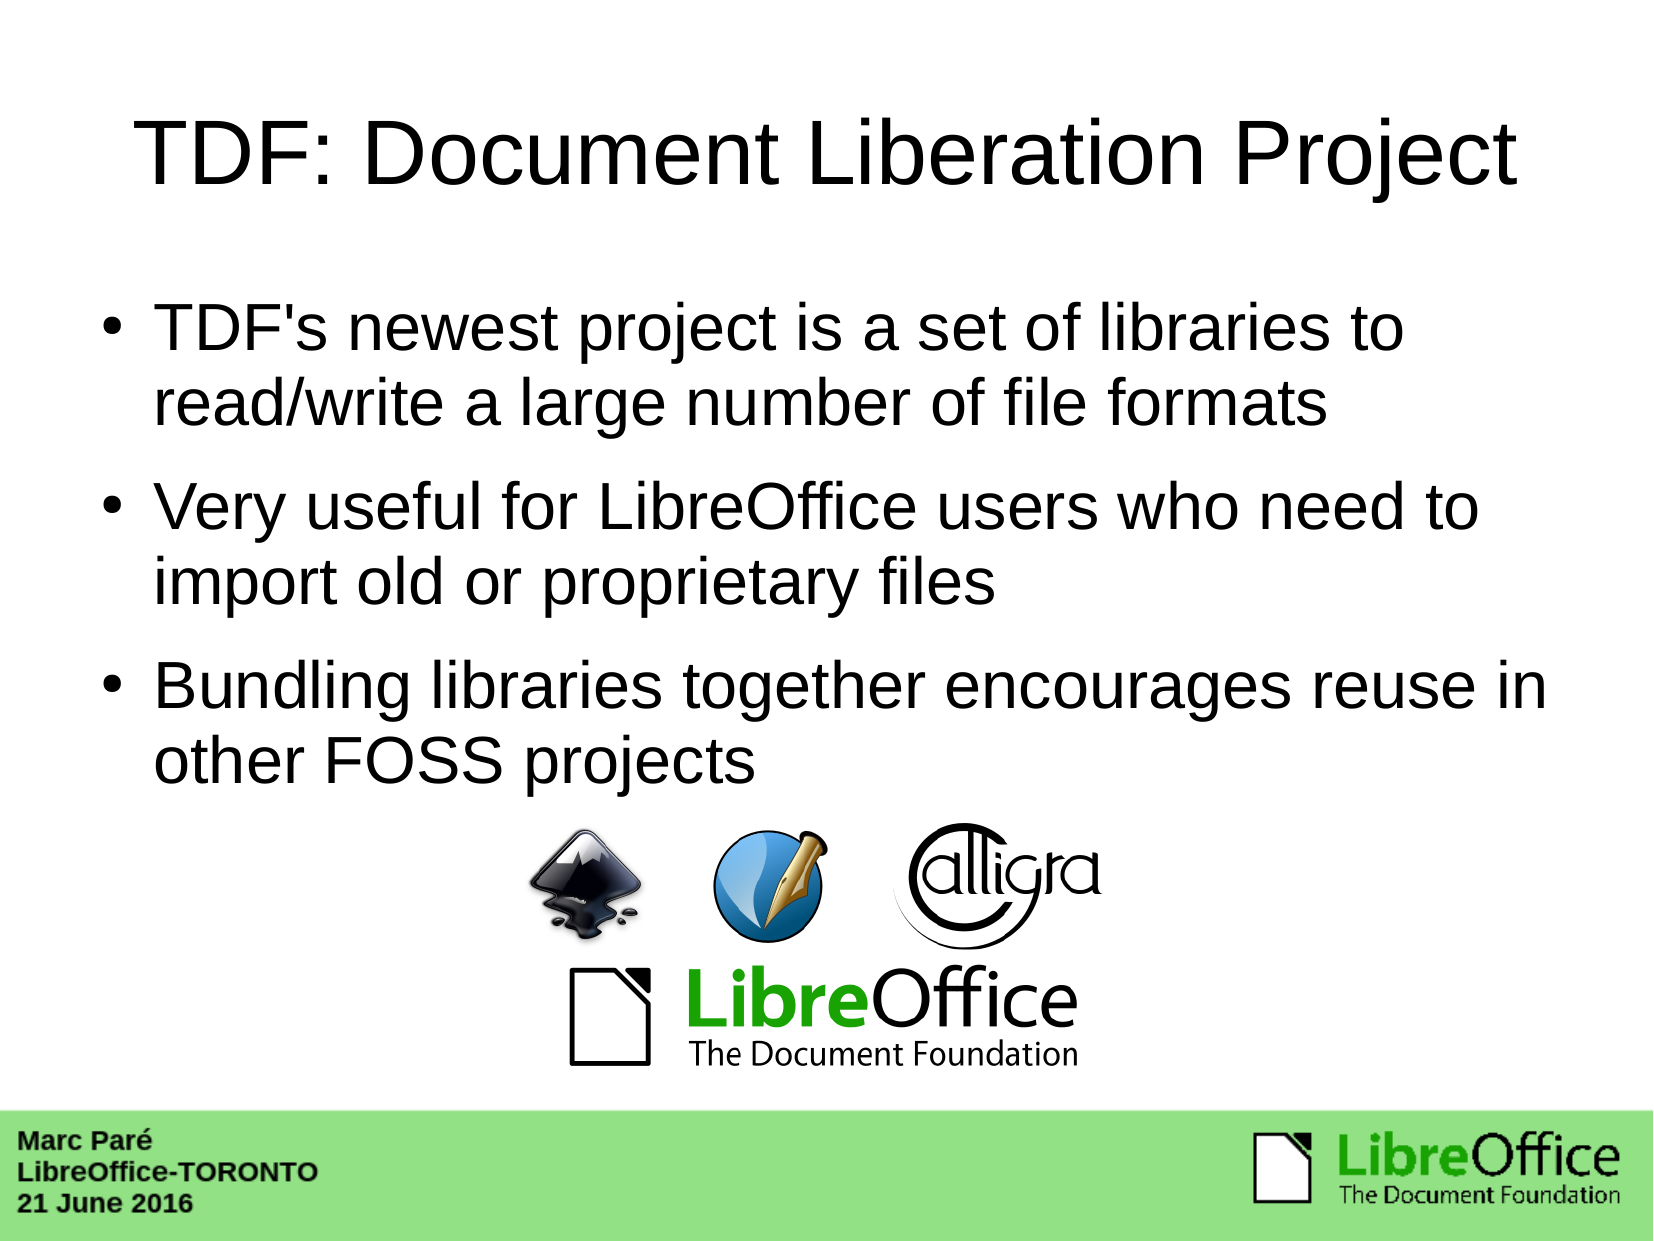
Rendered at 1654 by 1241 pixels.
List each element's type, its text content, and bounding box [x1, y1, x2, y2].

picture [0, 0, 1654, 1241]
list TDF's newest project is a set of libraries to read/write a large number of file formats Very useful for LibreOffice users who need to import old or proprietary files Bundling libraries together encourages reuse in other FOSS projects [82, 290, 1571, 1010]
title TDF: Document Liberation Project [82, 49, 1571, 257]
